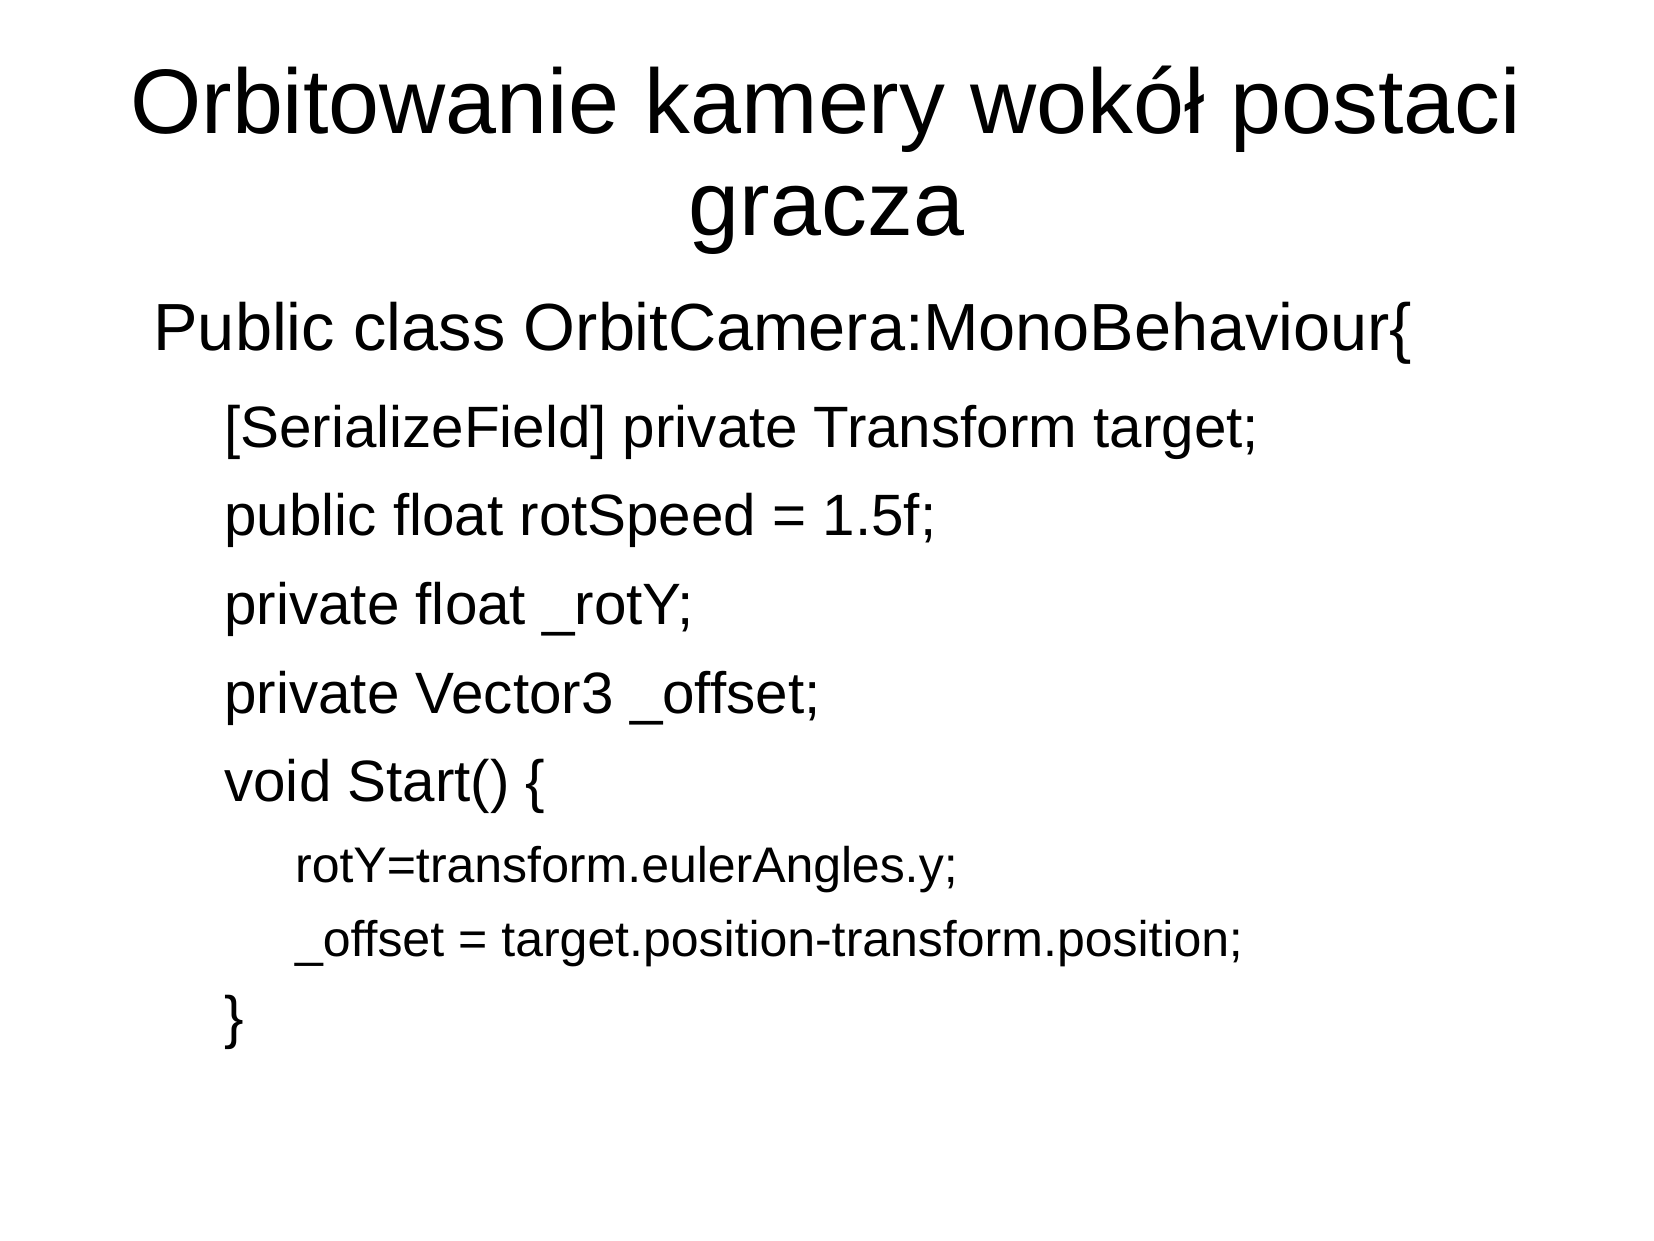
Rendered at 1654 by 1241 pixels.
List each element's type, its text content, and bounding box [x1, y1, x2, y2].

title Orbitowanie kamery wokół postaci gracza [82, 49, 1571, 257]
list Public class OrbitCamera:MonoBehaviour{ [SerializeField] private Transform target; public float rotSpeed = 1.5f; private float _rotY; private Vector3 _offset; void Start() { rotY=transform.eulerAngles.y; _offset = target.position-transform.position; } [82, 290, 1571, 1050]
